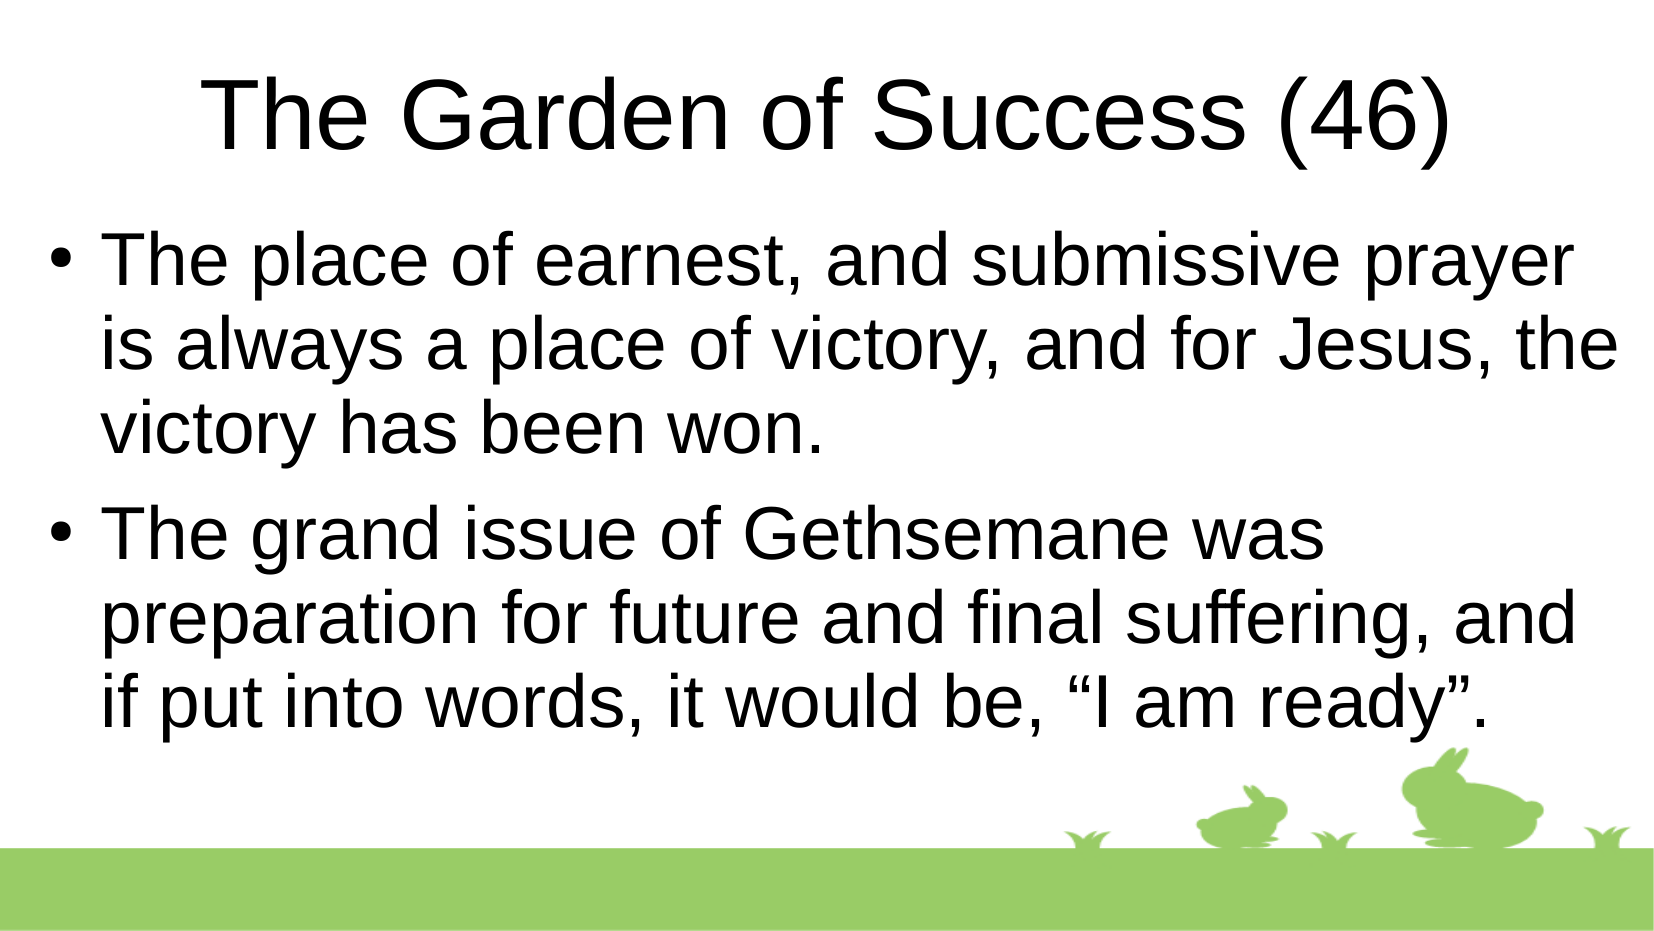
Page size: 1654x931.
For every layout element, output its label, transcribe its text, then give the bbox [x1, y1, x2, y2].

picture [0, 0, 1654, 931]
title The Garden of Success (46) [82, 37, 1571, 193]
list The place of earnest, and submissive prayer is always a place of victory, and for Jesus, the victory has been won. The grand issue of Gethsemane was preparation for future and final suffering, and if put into words, it would be, “I am ready”. [30, 217, 1636, 758]
